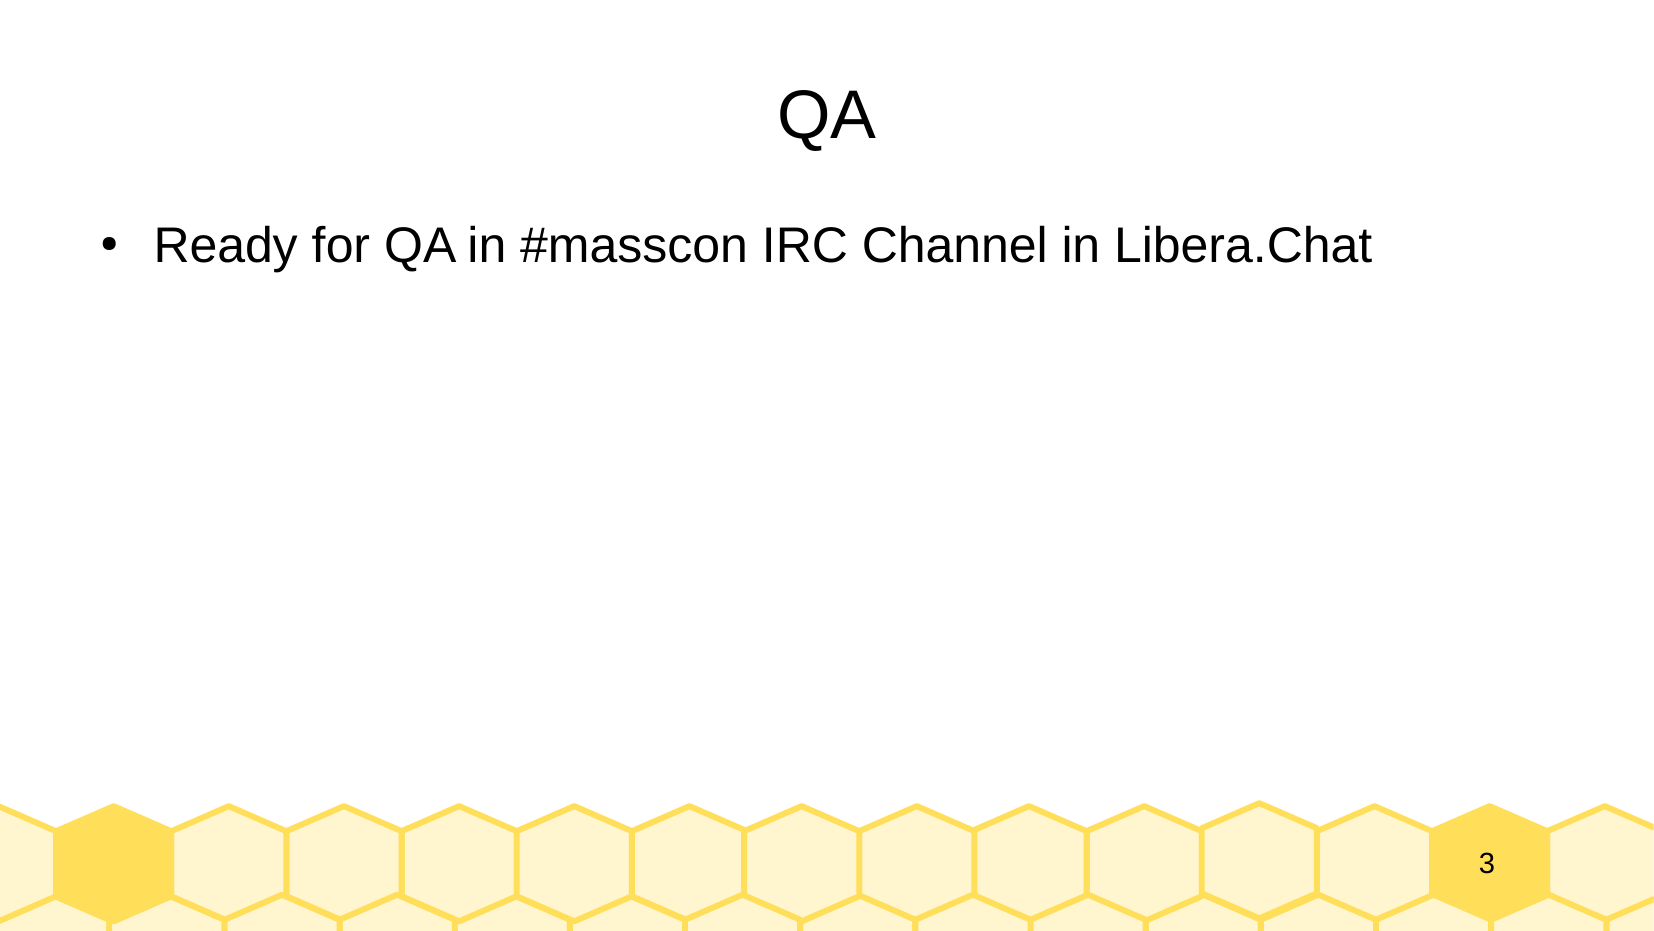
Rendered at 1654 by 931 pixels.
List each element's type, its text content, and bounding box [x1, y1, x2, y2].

list Ready for QA in #masscon IRC Channel in Libera.Chat [82, 217, 1571, 758]
title QA [82, 37, 1571, 193]
